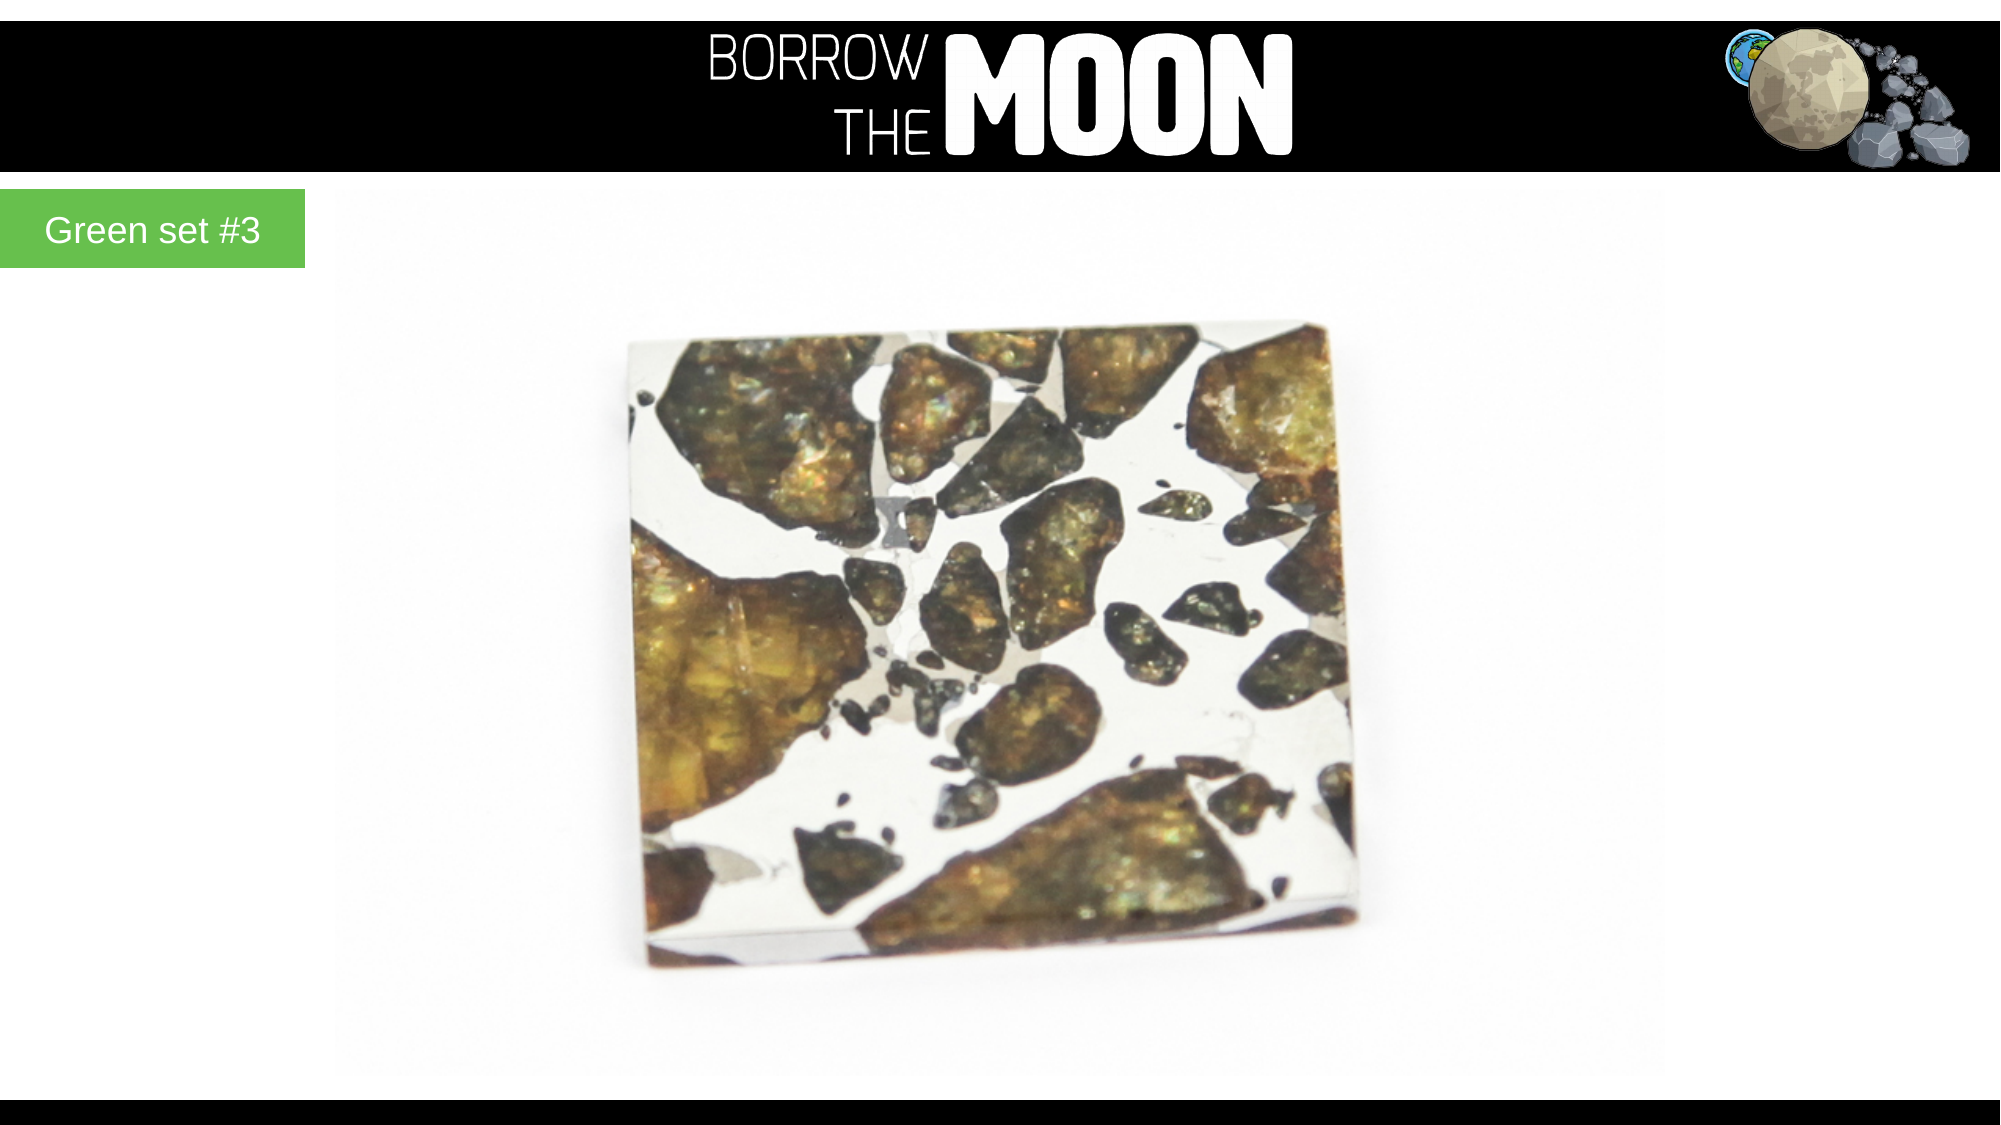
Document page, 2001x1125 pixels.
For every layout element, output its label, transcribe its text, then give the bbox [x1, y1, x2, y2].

text_box Green set #3 [0, 189, 305, 268]
picture [335, 189, 1665, 1076]
